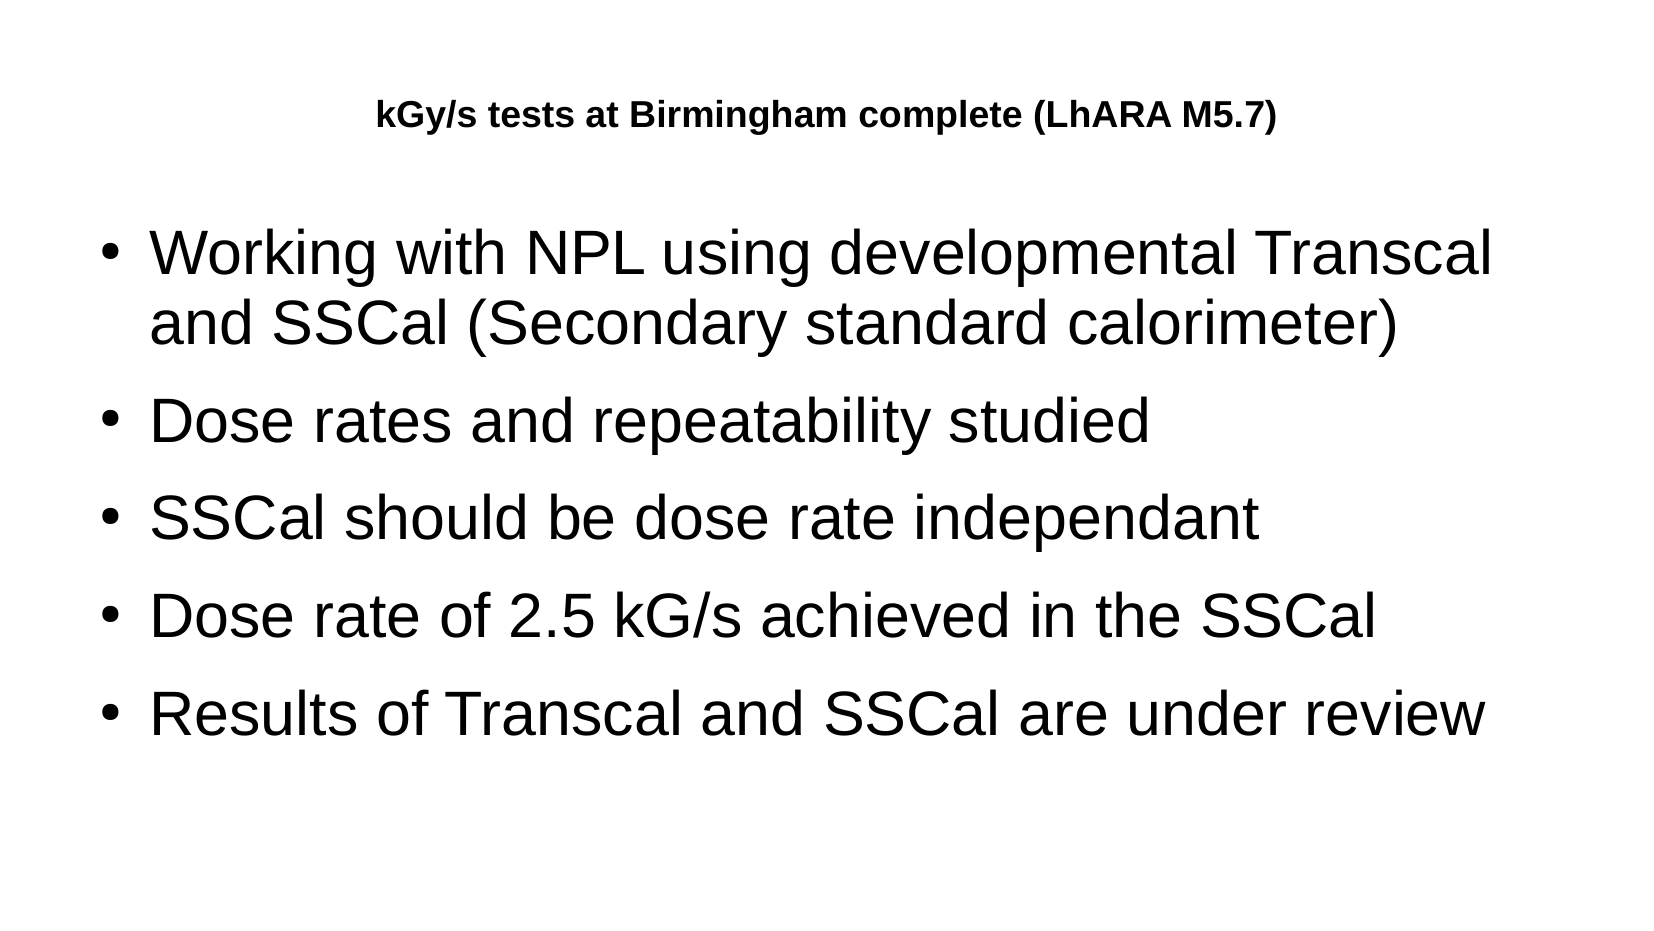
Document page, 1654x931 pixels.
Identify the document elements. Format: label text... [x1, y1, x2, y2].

list Working with NPL using developmental Transcal and SSCal (Secondary standard calorimeter) Dose rates and repeatability studied SSCal should be dose rate independant Dose rate of 2.5 kG/s achieved in the SSCal Results of Transcal and SSCal are under review [82, 217, 1571, 758]
title kGy/s tests at Birmingham complete (LhARA M5.7) [82, 37, 1571, 193]
